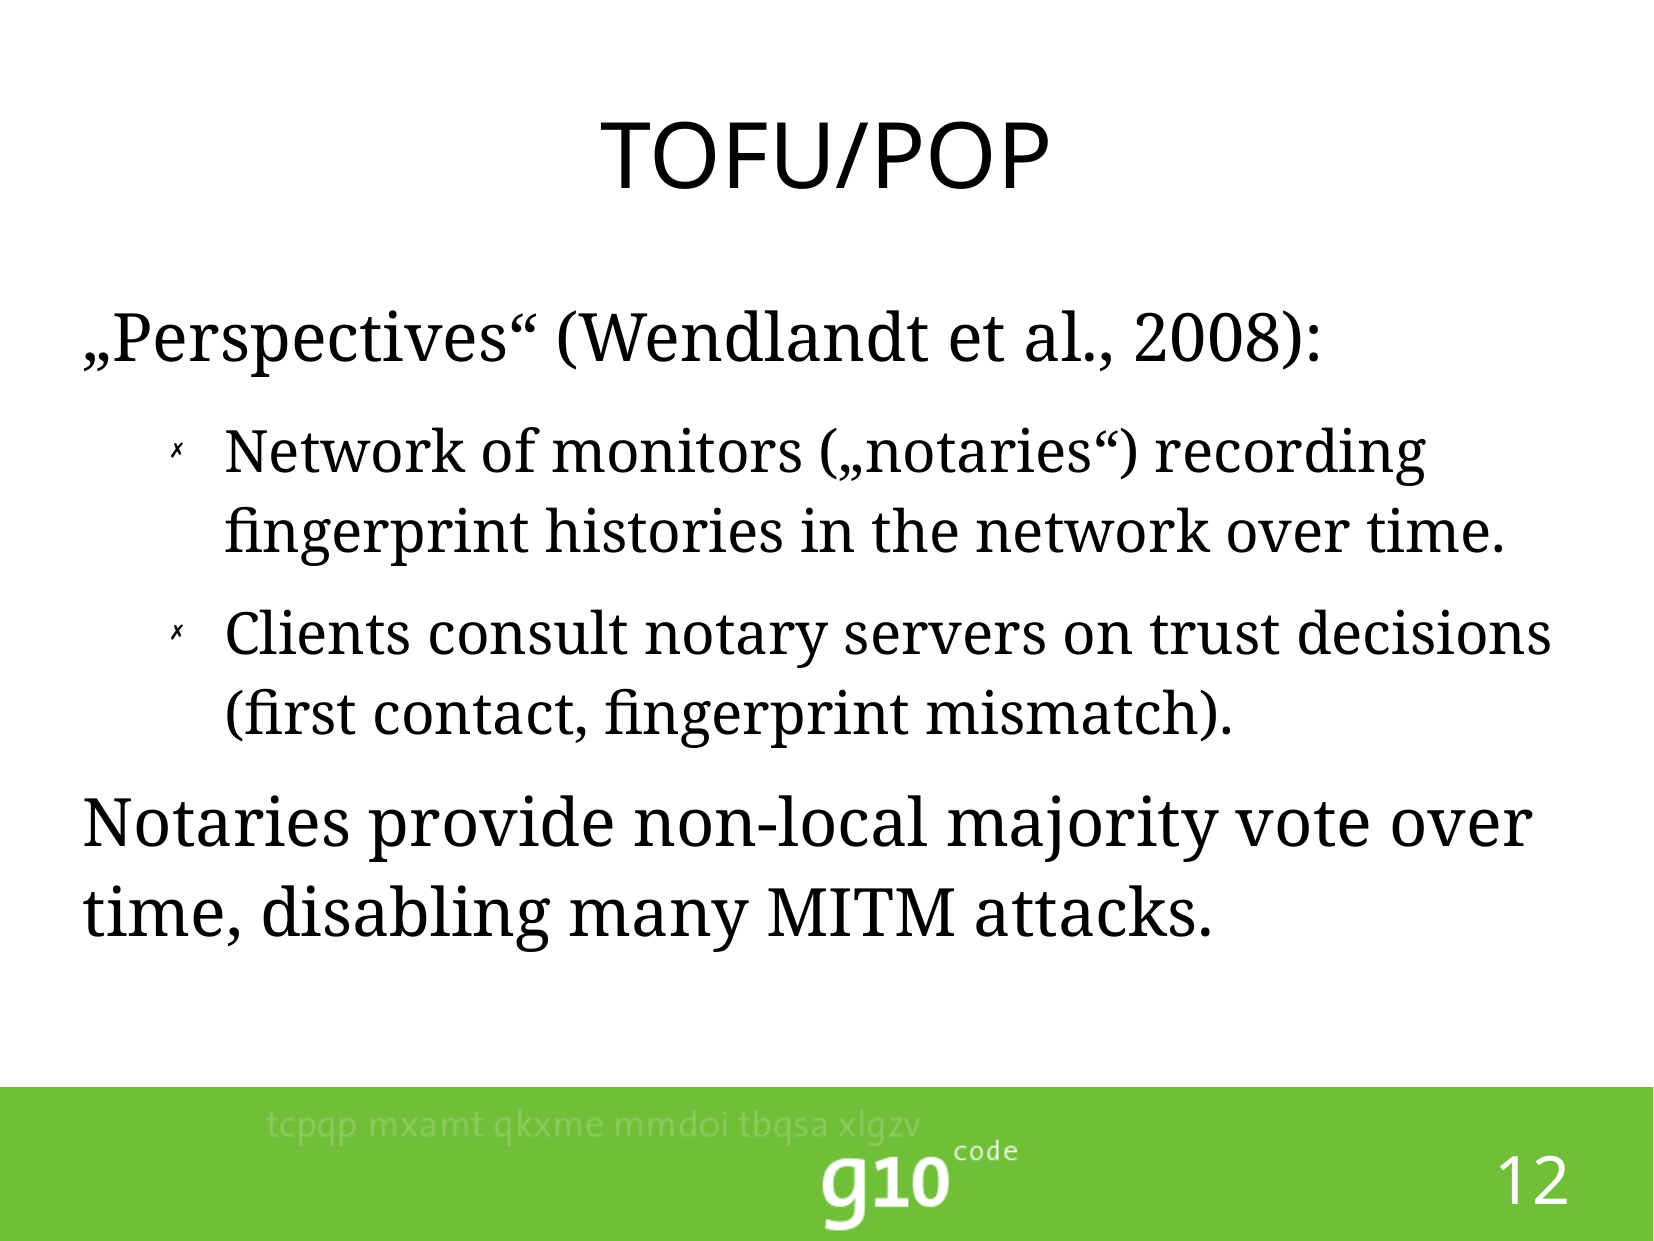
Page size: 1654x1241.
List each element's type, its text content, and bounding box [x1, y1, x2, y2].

list „Perspectives“ (Wendlandt et al., 2008): Network of monitors („notaries“) recording fingerprint histories in the network over time. Clients consult notary servers on trust decisions (first contact, fingerprint mismatch). Notaries provide non-local majority vote over time, disabling many MITM attacks. [82, 290, 1571, 1109]
picture [0, 1087, 1654, 1241]
title TOFU/POP [82, 49, 1571, 257]
